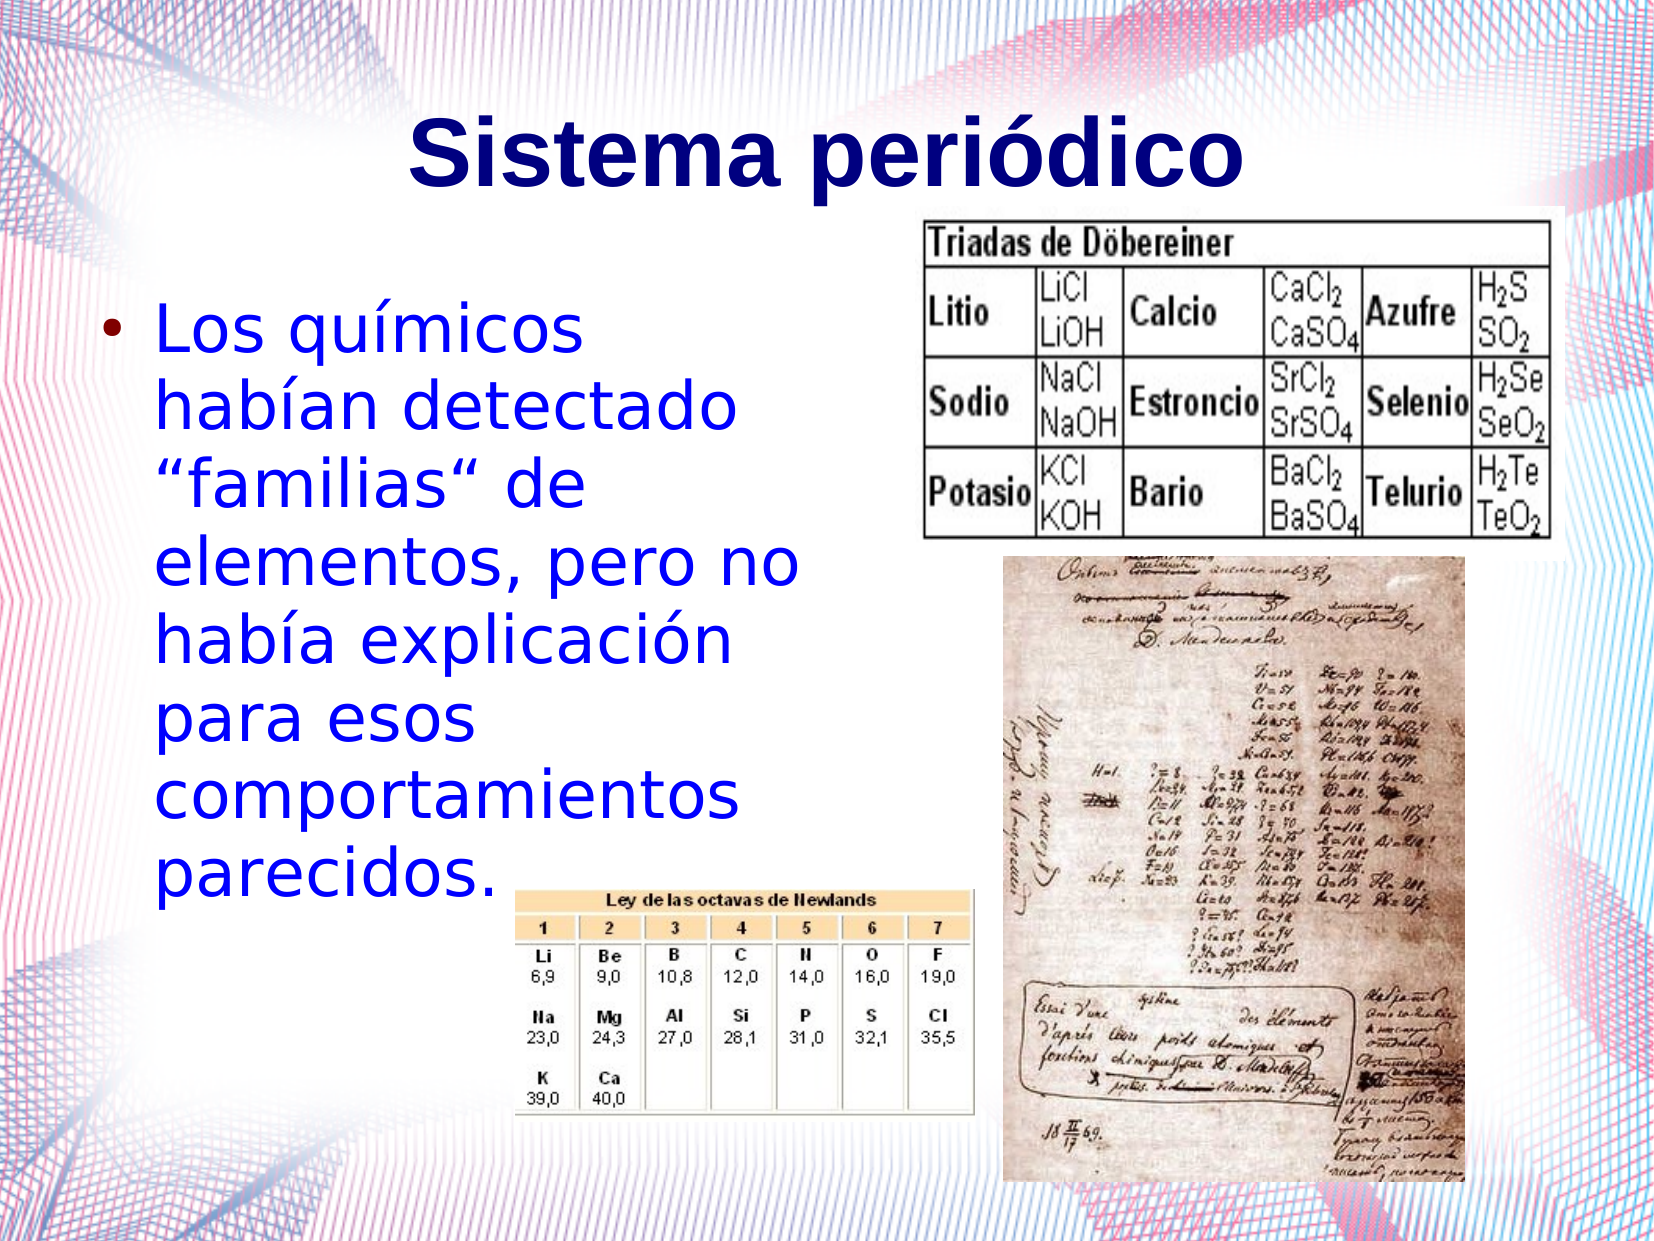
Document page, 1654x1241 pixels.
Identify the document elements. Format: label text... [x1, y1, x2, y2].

list Los químicos habían detectado “familias“ de elementos, pero no había explicación para esos comportamientos parecidos. [82, 290, 809, 1109]
title Sistema periódico [82, 49, 1571, 257]
picture [0, 0, 1654, 1241]
